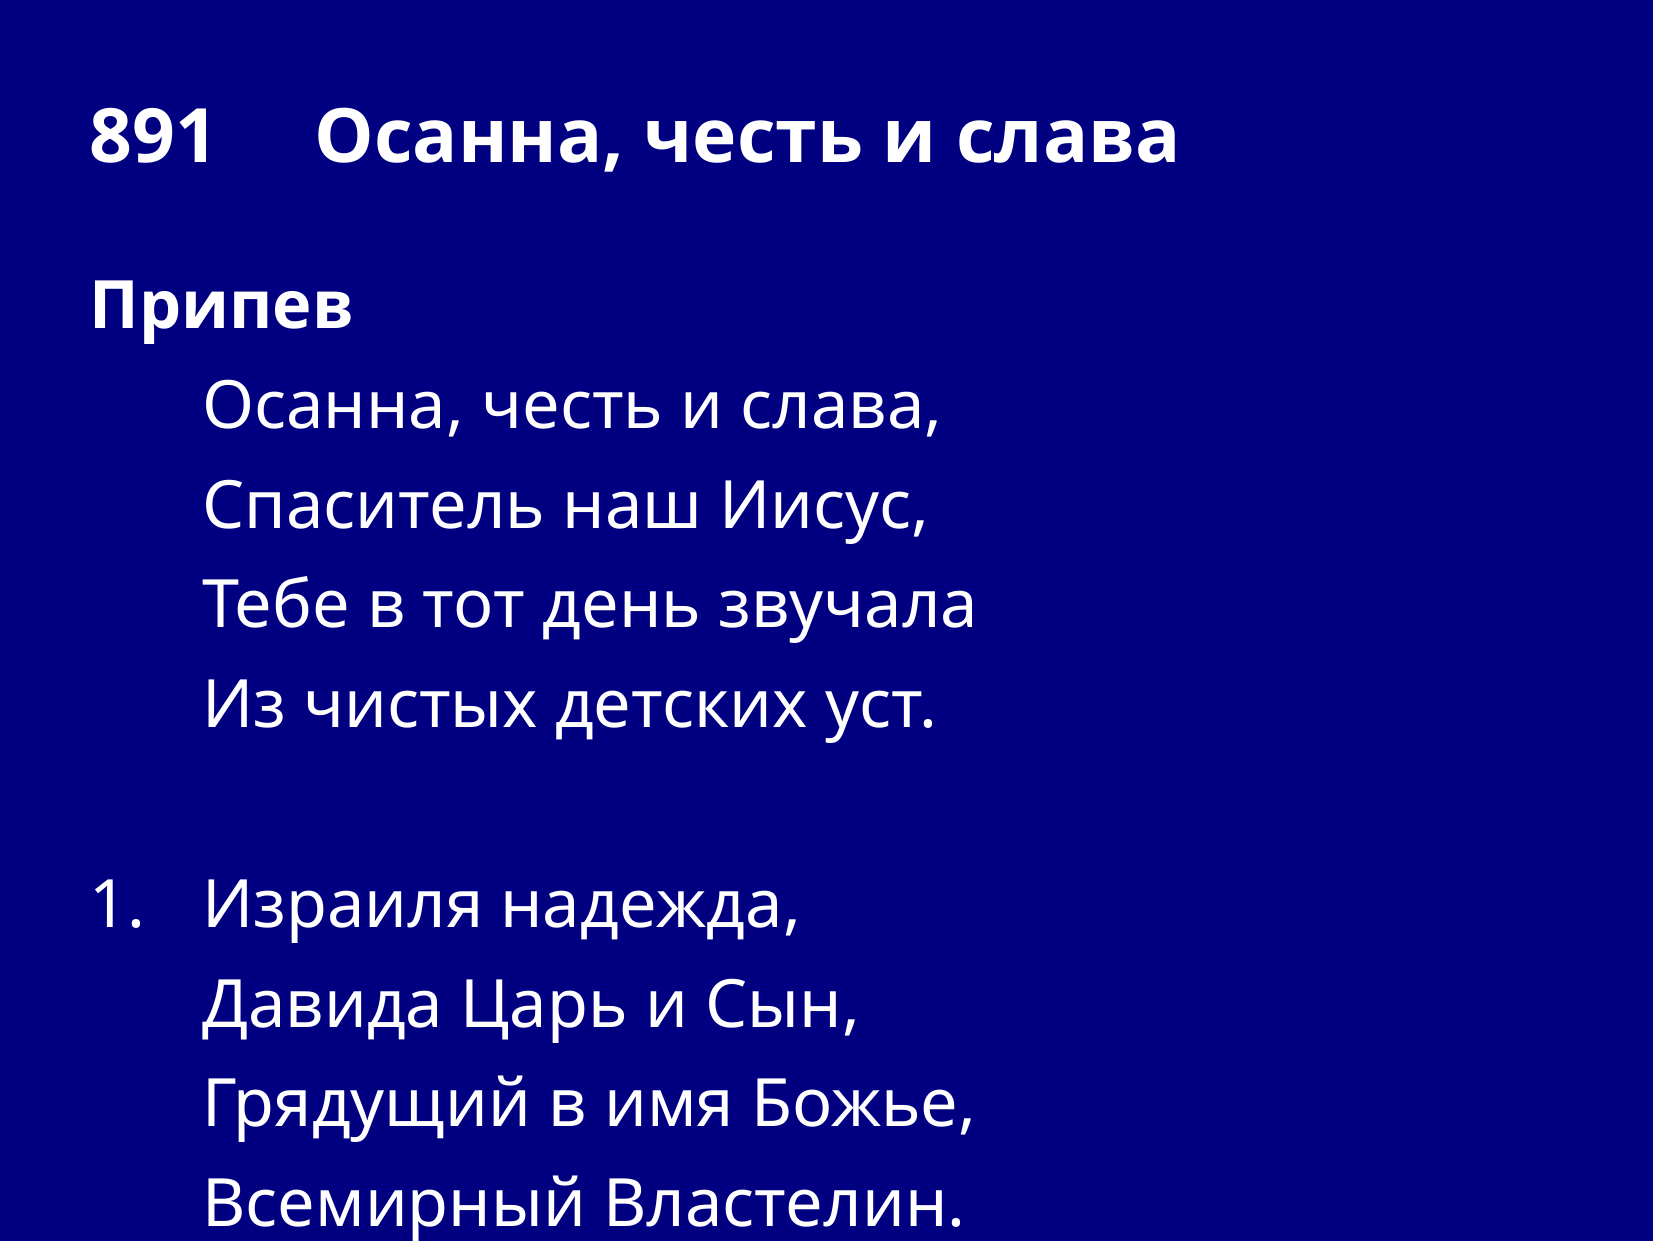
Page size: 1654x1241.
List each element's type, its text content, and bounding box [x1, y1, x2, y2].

text_box 891 Осанна, честь и слава [75, 75, 1576, 188]
text_box Припев Осанна, честь и слава, Спаситель наш Иисус, Тебе в тот день звучала Из чистых детских уст. 1. Израиля надежда, Давида Царь и Сын, Грядущий в имя Божье, Всемирный Властелин. [75, 188, 1576, 1163]
